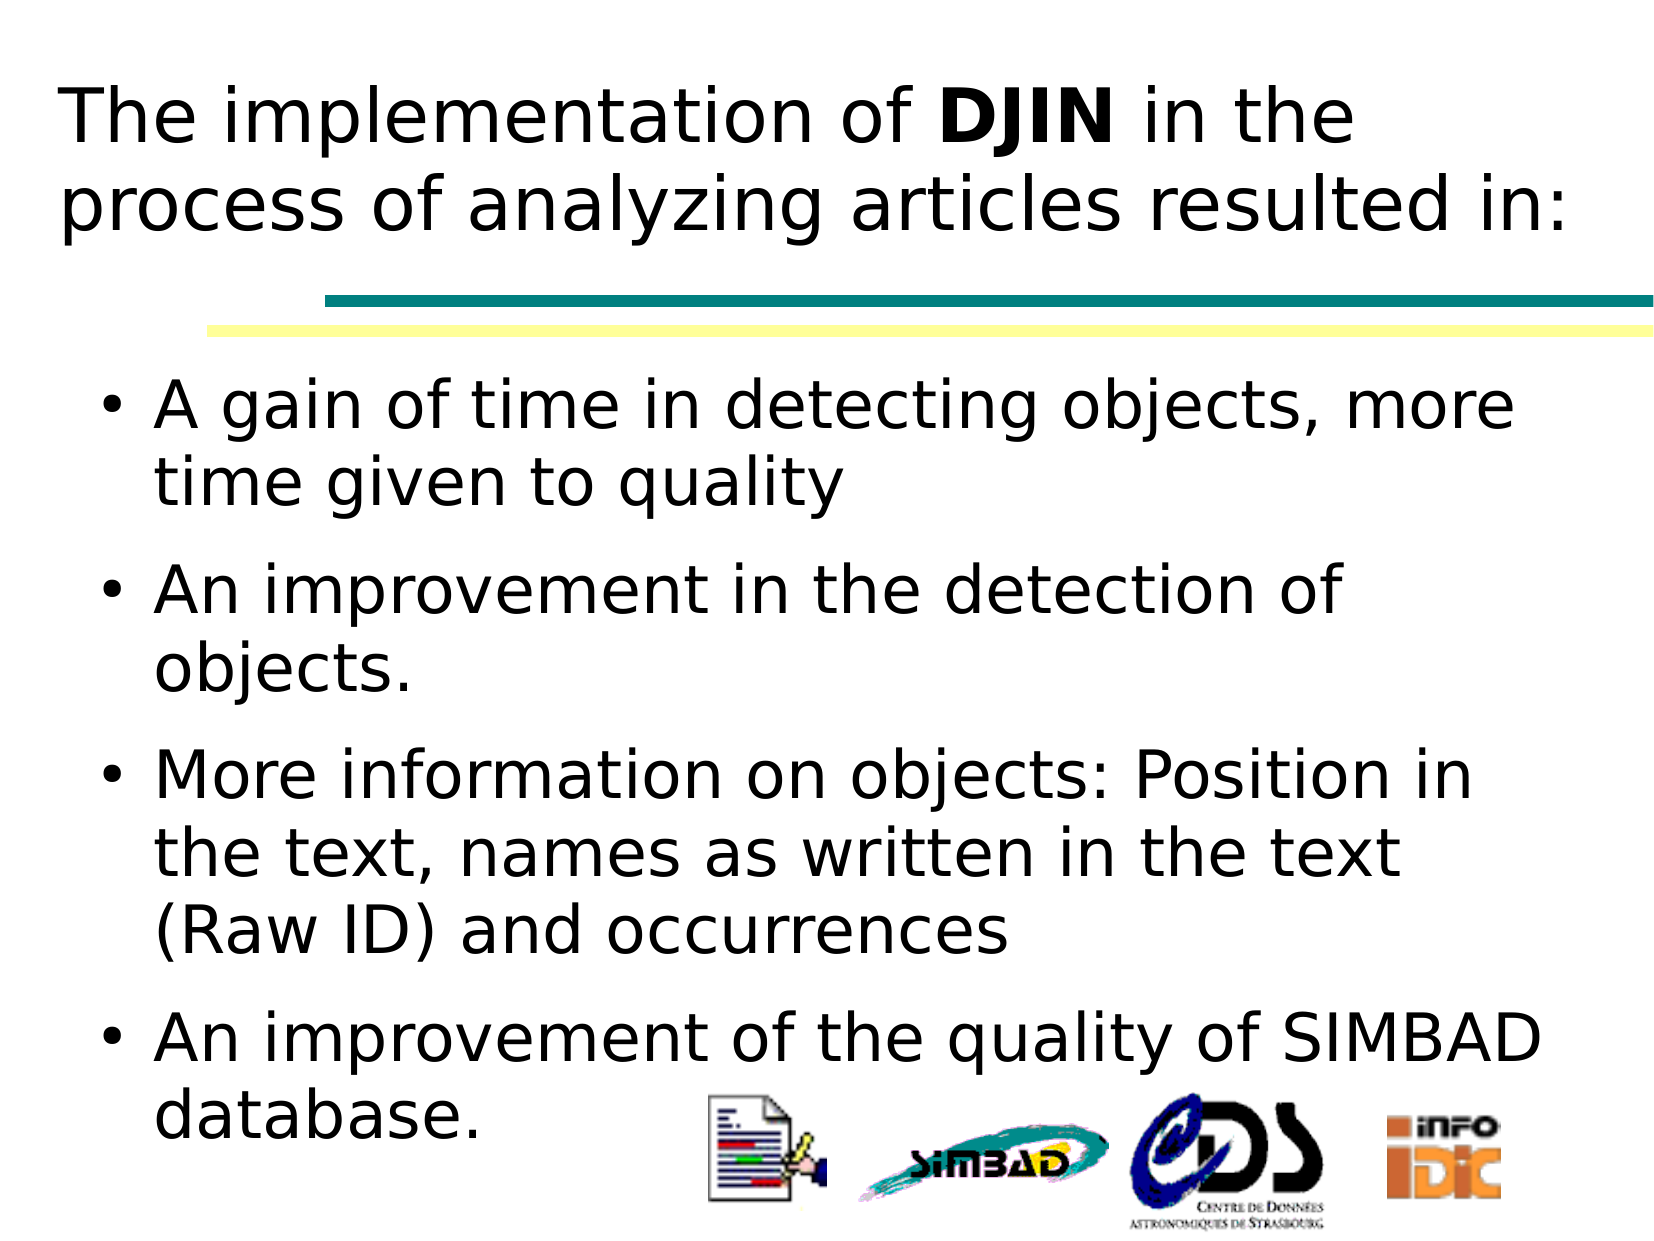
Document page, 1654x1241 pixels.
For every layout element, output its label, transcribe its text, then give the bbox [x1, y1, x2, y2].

picture [1122, 1092, 1329, 1241]
picture [1387, 1108, 1501, 1211]
title The implementation of DJIN in the process of analyzing articles resulted in: [59, 64, 1577, 257]
list A gain of time in detecting objects, more time given to quality An improvement in the detection of objects. More information on objects: Position in the text, names as written in the text (Raw ID) and occurrences An improvement of the quality of SIMBAD database. [82, 366, 1571, 1185]
picture [856, 1117, 1109, 1211]
picture [708, 1092, 827, 1211]
